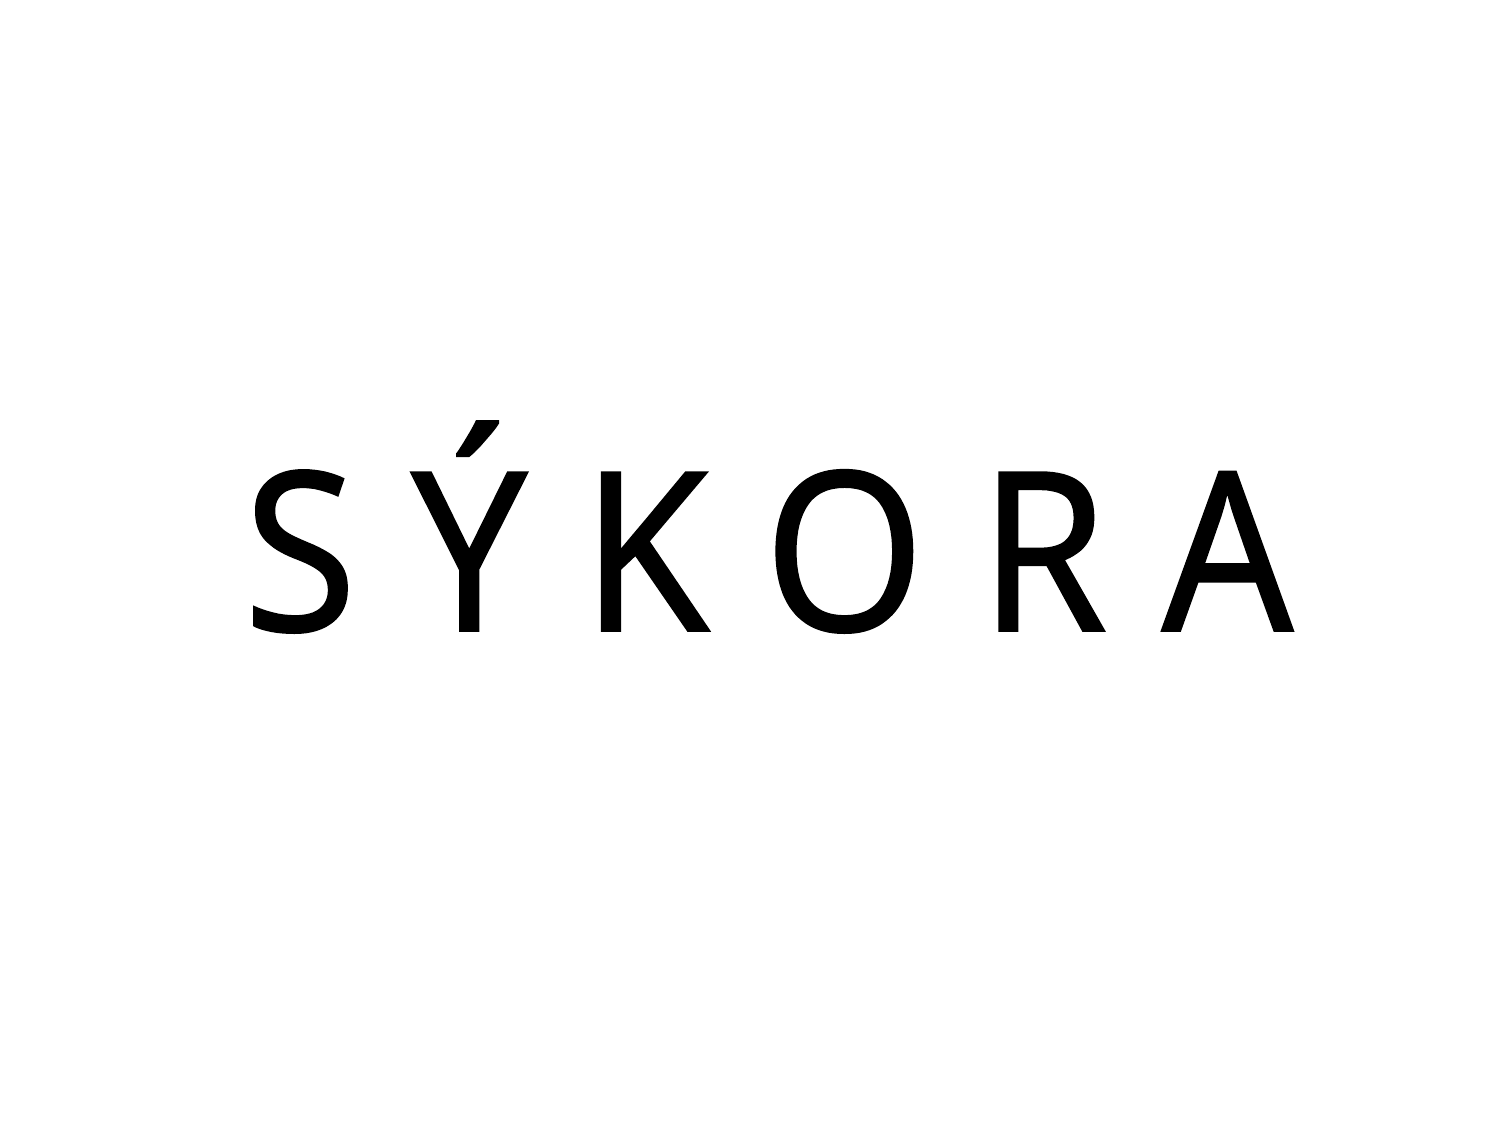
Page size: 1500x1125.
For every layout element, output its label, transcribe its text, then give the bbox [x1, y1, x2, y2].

text_box S Ý K O R A [776, 469, 913, 634]
text_box S Ý K O R A [999, 472, 1105, 632]
text_box S Ý K O R A [456, 420, 499, 457]
text_box S Ý K O R A [410, 472, 528, 632]
text_box S Ý K O R A [601, 472, 710, 632]
text_box S Ý K O R A [1161, 471, 1294, 632]
text_box S Ý K O R A [253, 469, 348, 634]
